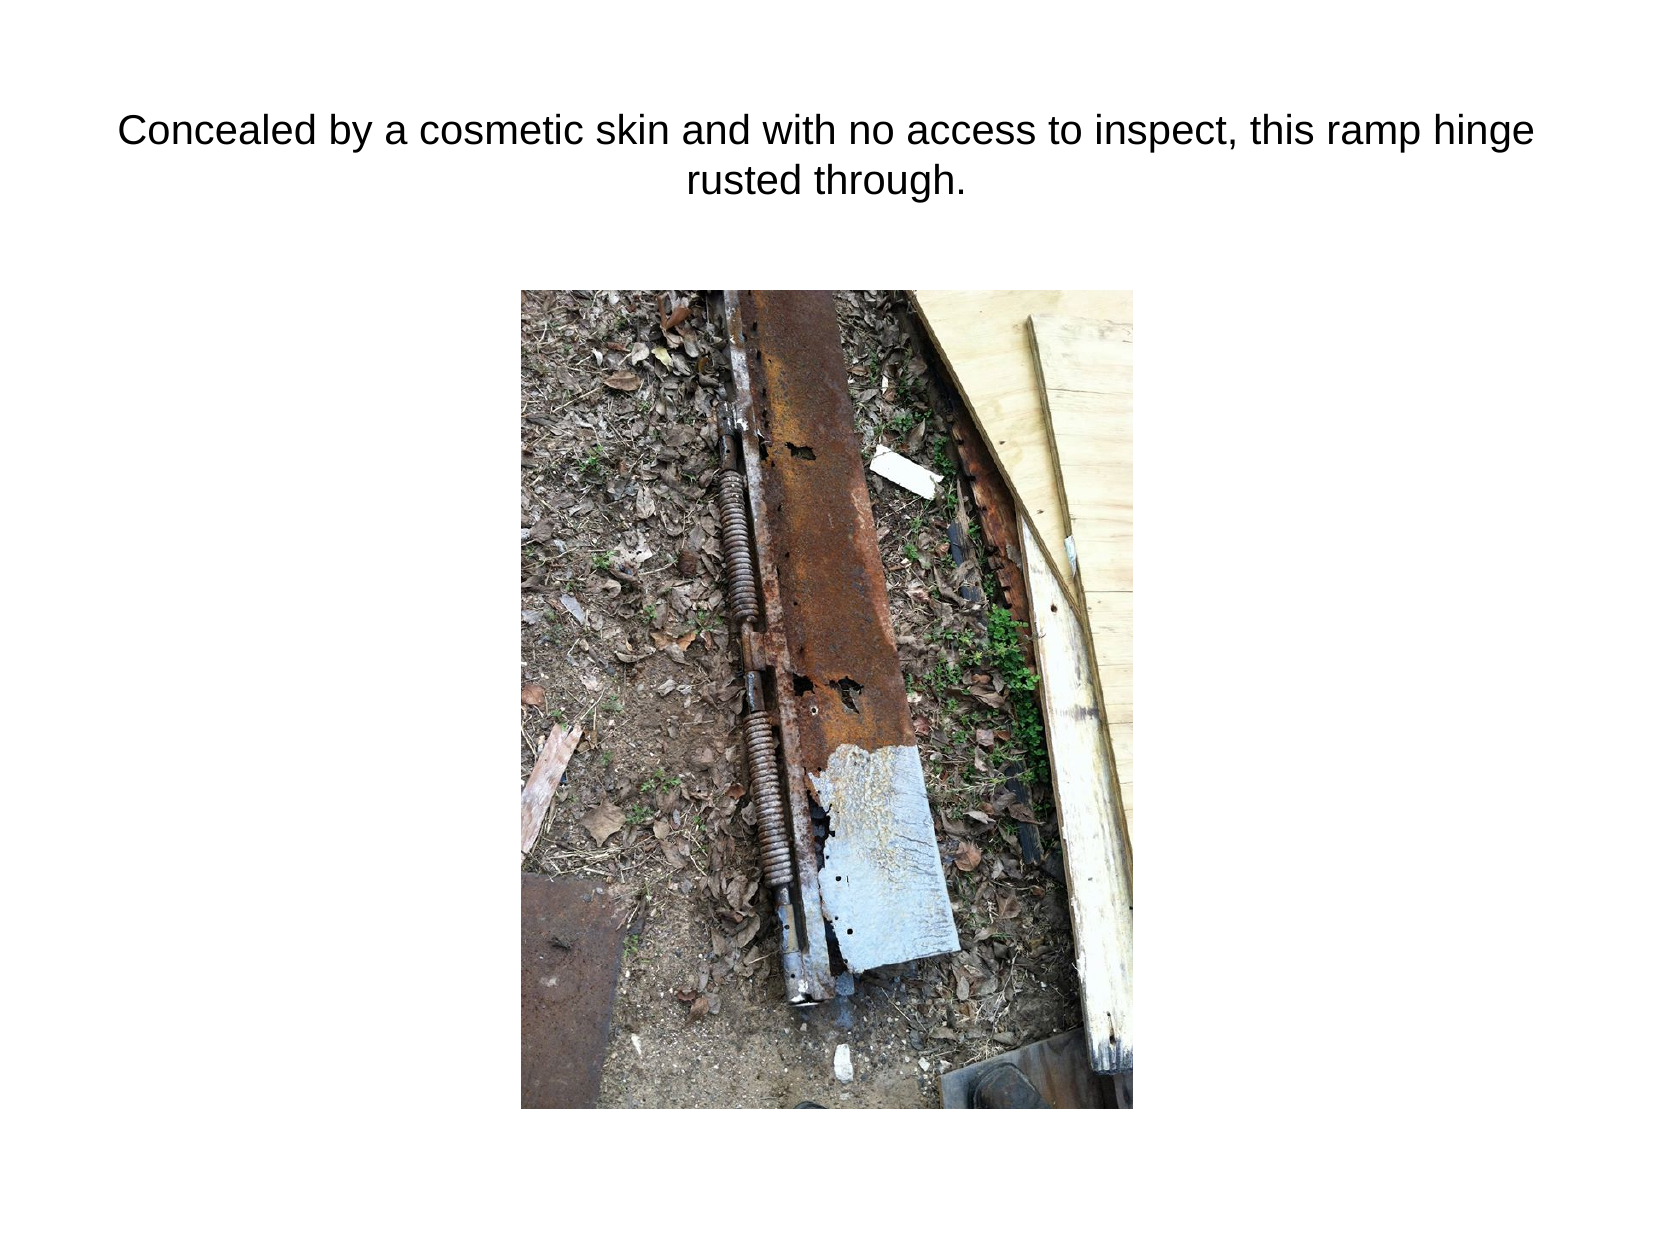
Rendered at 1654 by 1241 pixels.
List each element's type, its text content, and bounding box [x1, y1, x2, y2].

picture [521, 290, 1133, 1109]
title Concealed by a cosmetic skin and with no access to inspect, this ramp hinge rusted through. [82, 49, 1571, 257]
